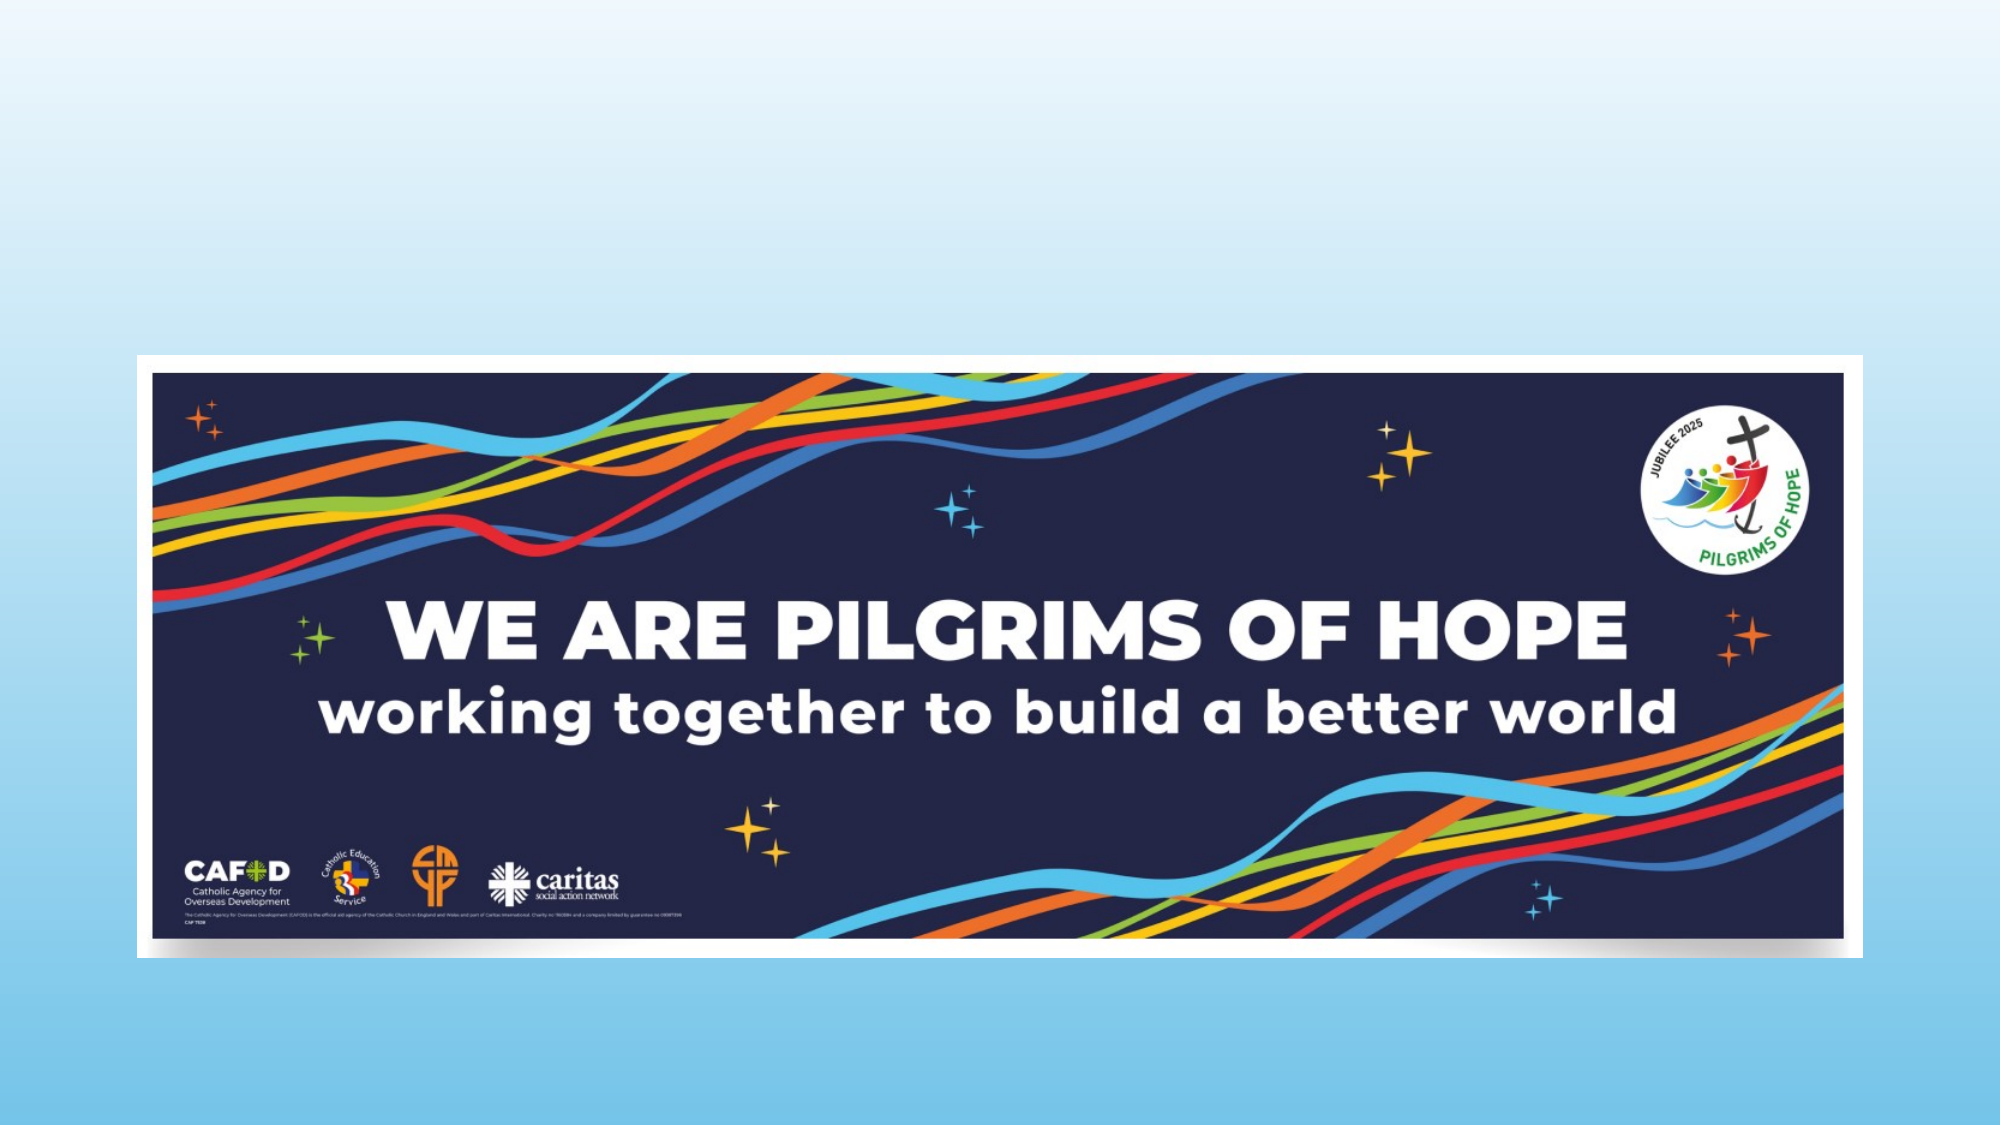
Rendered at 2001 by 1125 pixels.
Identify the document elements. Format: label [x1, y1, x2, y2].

picture [137, 355, 1863, 958]
